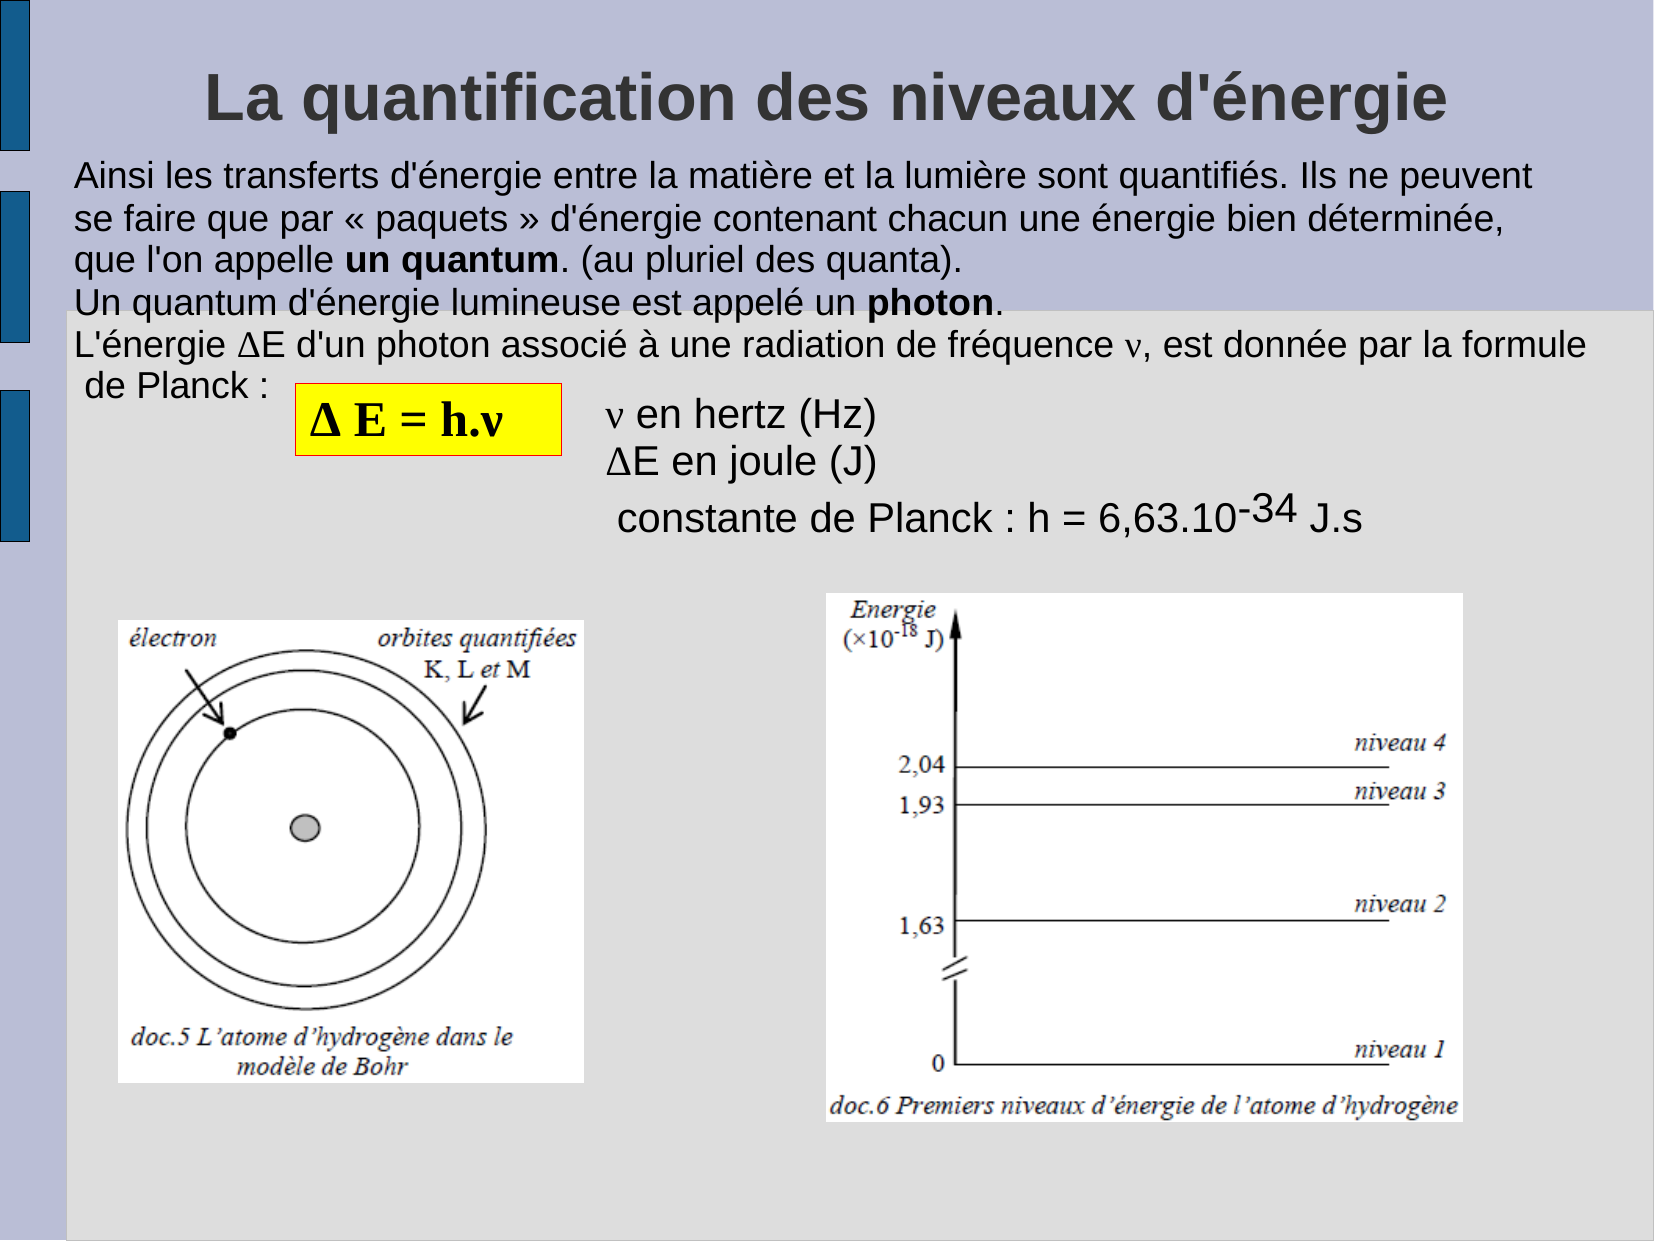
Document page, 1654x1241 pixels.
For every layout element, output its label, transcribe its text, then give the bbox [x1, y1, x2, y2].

text_box ν en hertz (Hz) ΔE en joule (J) constante de Planck : h = 6,63.10-34 J.s [590, 383, 1536, 550]
text_box Δ E = h.ν [295, 383, 562, 456]
picture [118, 620, 584, 1083]
text_box Ainsi les transferts d'énergie entre la matière et la lumière sont quantifiés. Ils ne peuvent se faire que par « paquets » d'énergie contenant chacun une énergie bien déterminée, que l'on appelle un quantum. (au pluriel des quanta). Un quantum d'énergie lumineuse est appelé un photon. L'énergie ΔE d'un photon associé à une radiation de fréquence ν, est donnée par la formule de Planck : [59, 147, 1600, 418]
title La quantification des niveaux d'énergie [121, 46, 1534, 147]
picture [826, 593, 1463, 1123]
